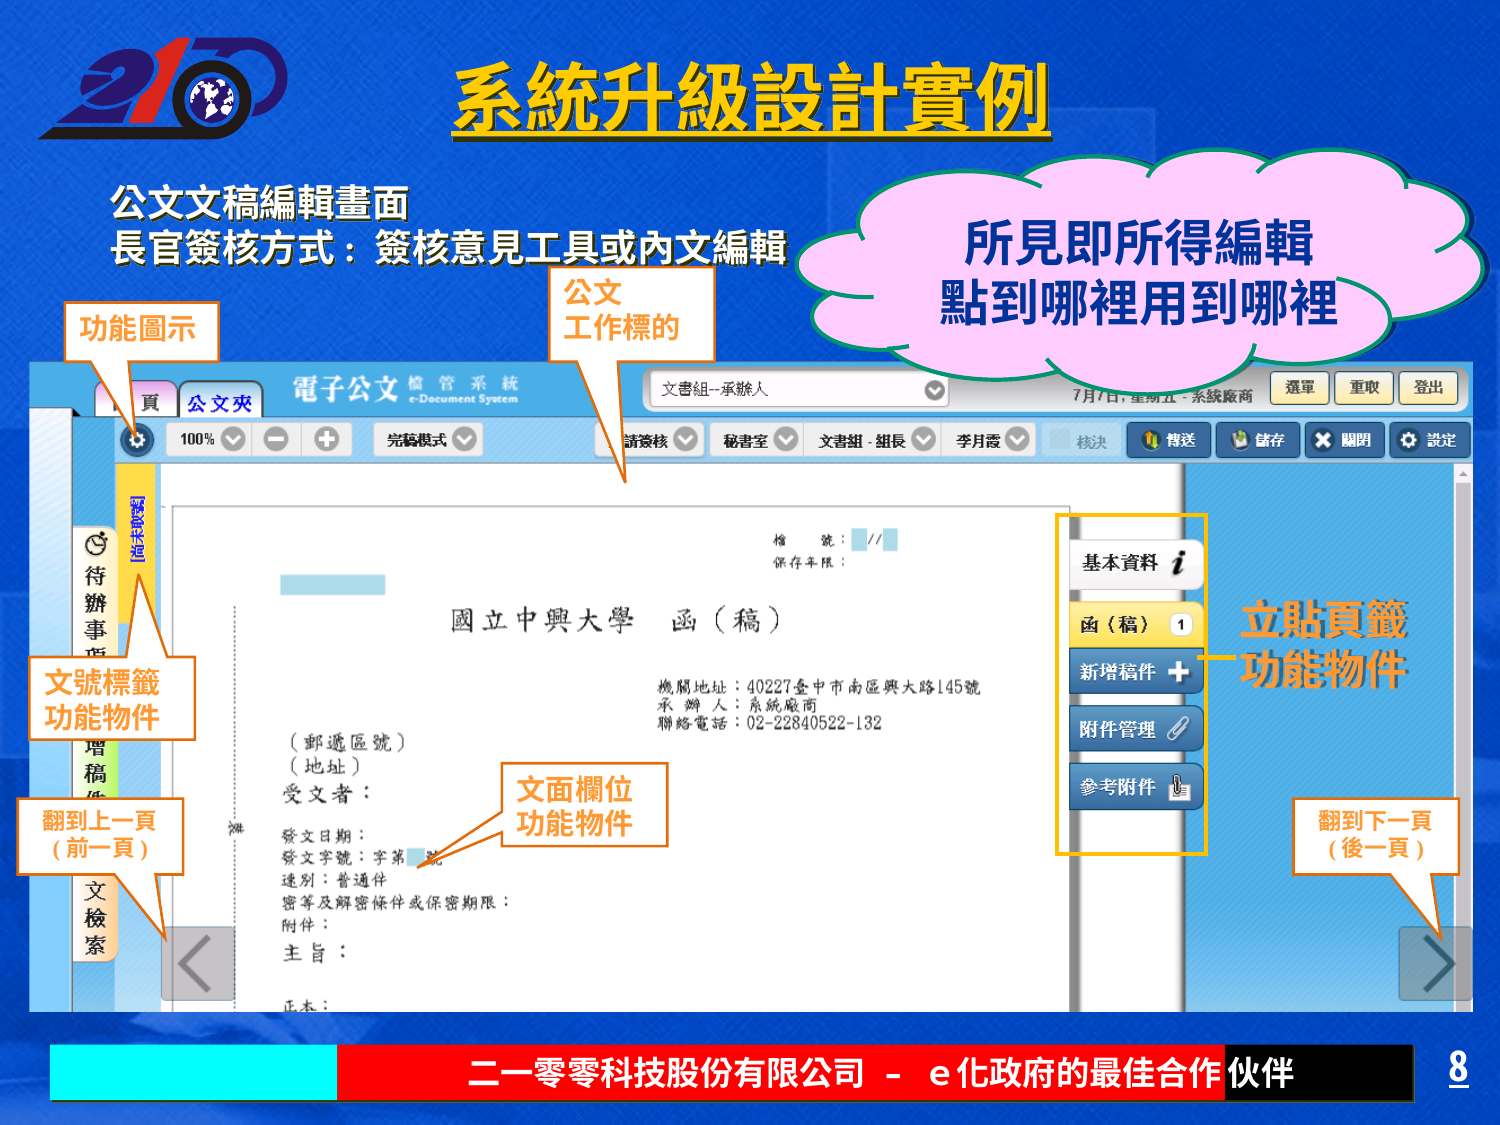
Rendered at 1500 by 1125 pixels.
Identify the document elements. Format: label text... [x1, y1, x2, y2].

text_box 立貼頁籤功能物件 [1222, 586, 1425, 702]
text_box 翻到下一頁 (後一頁) [1293, 798, 1459, 939]
text_box 公文文稿編輯畫面 長官簽核方式: 簽核意見工具或內文編輯 [94, 171, 802, 277]
text_box 文號標籤功能物件 [29, 573, 195, 740]
text_box 系統升級設計實例 [436, 42, 1066, 149]
text_box 文面欄位功能物件 [417, 763, 668, 868]
text_box 所見即所得編輯 點到哪裡用到哪裡 [801, 149, 1483, 395]
text_box 功能圖示 [64, 302, 219, 438]
text_box 翻到上一頁 (前一頁) [17, 798, 184, 939]
text_box 公文 工作標的 [549, 267, 715, 483]
picture [0, 0, 1500, 1125]
